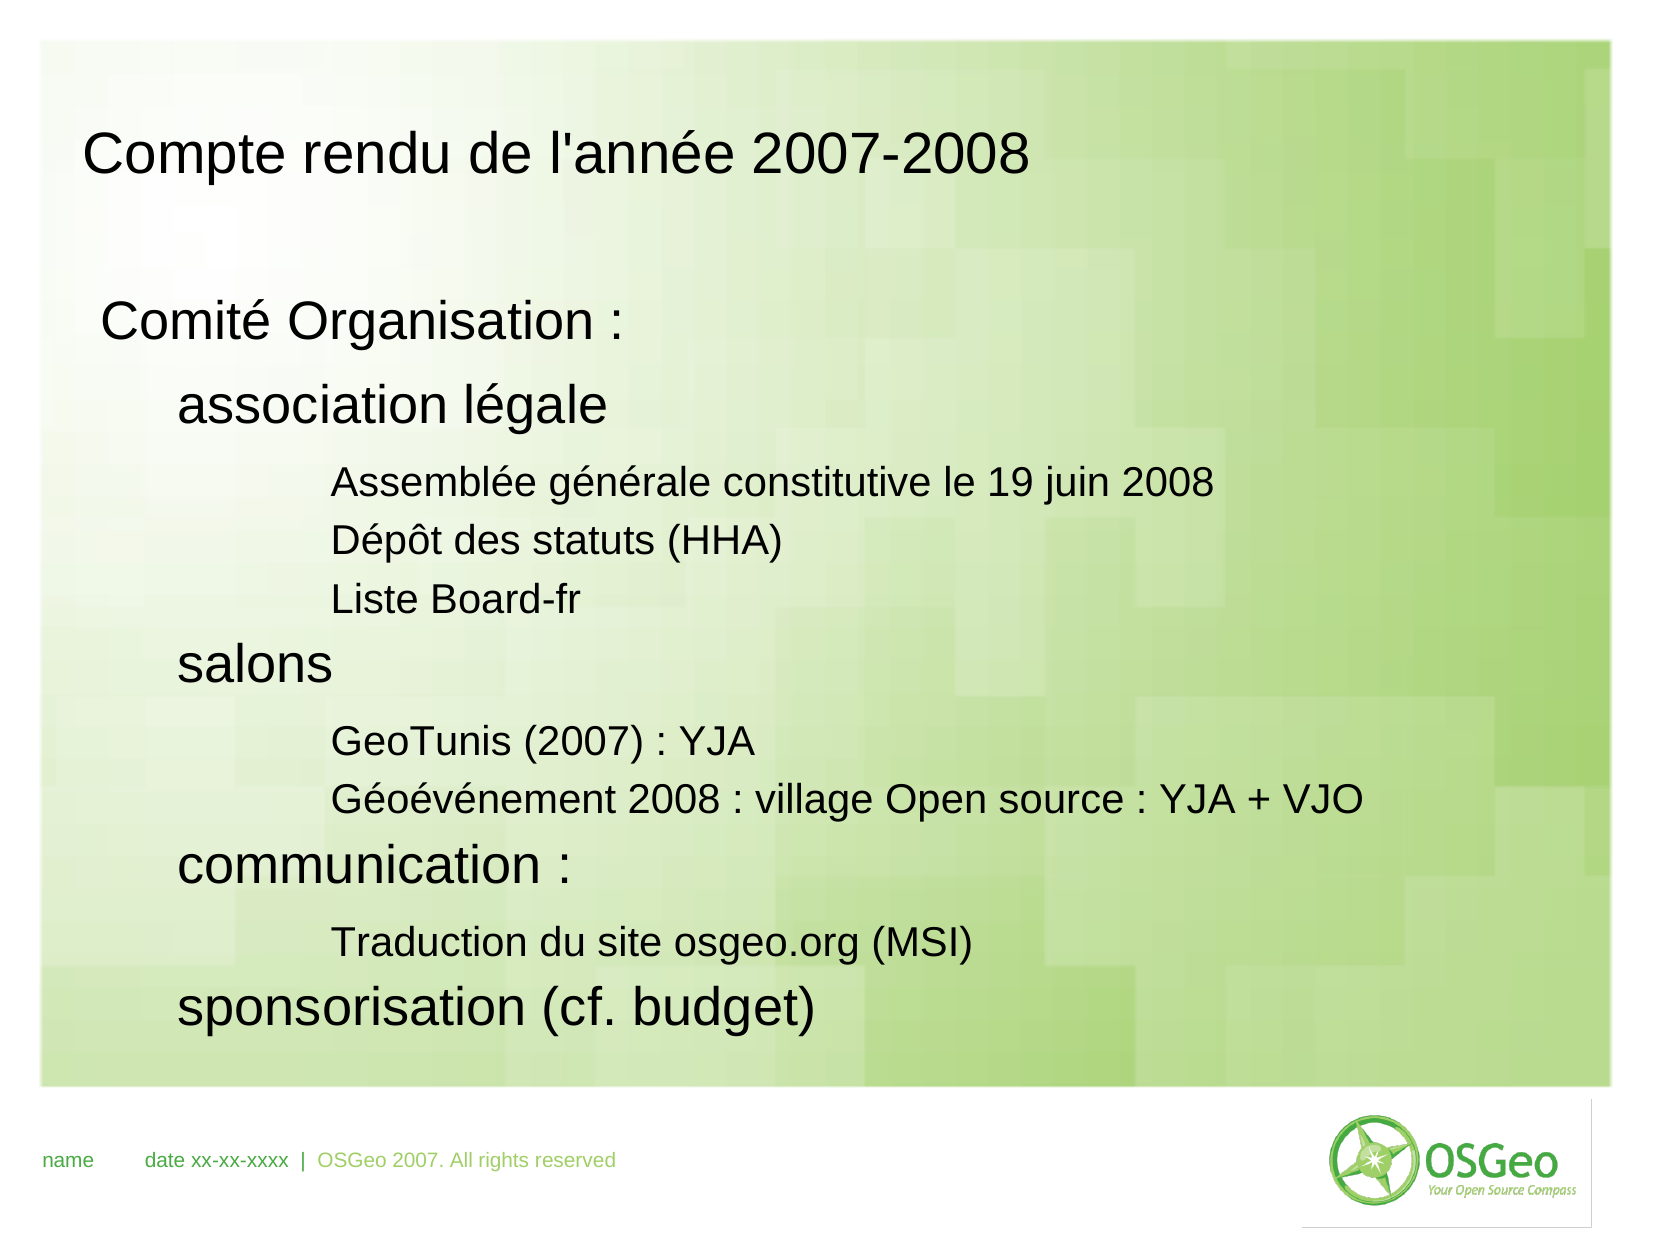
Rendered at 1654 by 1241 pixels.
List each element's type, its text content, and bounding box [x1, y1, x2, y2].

title Compte rendu de l'année 2007-2008 [82, 49, 1571, 257]
picture [0, 1, 1654, 1239]
list Comité Organisation : association légale Assemblée générale constitutive le 19 juin 2008 Dépôt des statuts (HHA) Liste Board-fr salons GeoTunis (2007) : YJA Géoévénement 2008 : village Open source : YJA + VJO communication : Traduction du site osgeo.org (MSI) sponsorisation (cf. budget) [82, 290, 1571, 1109]
